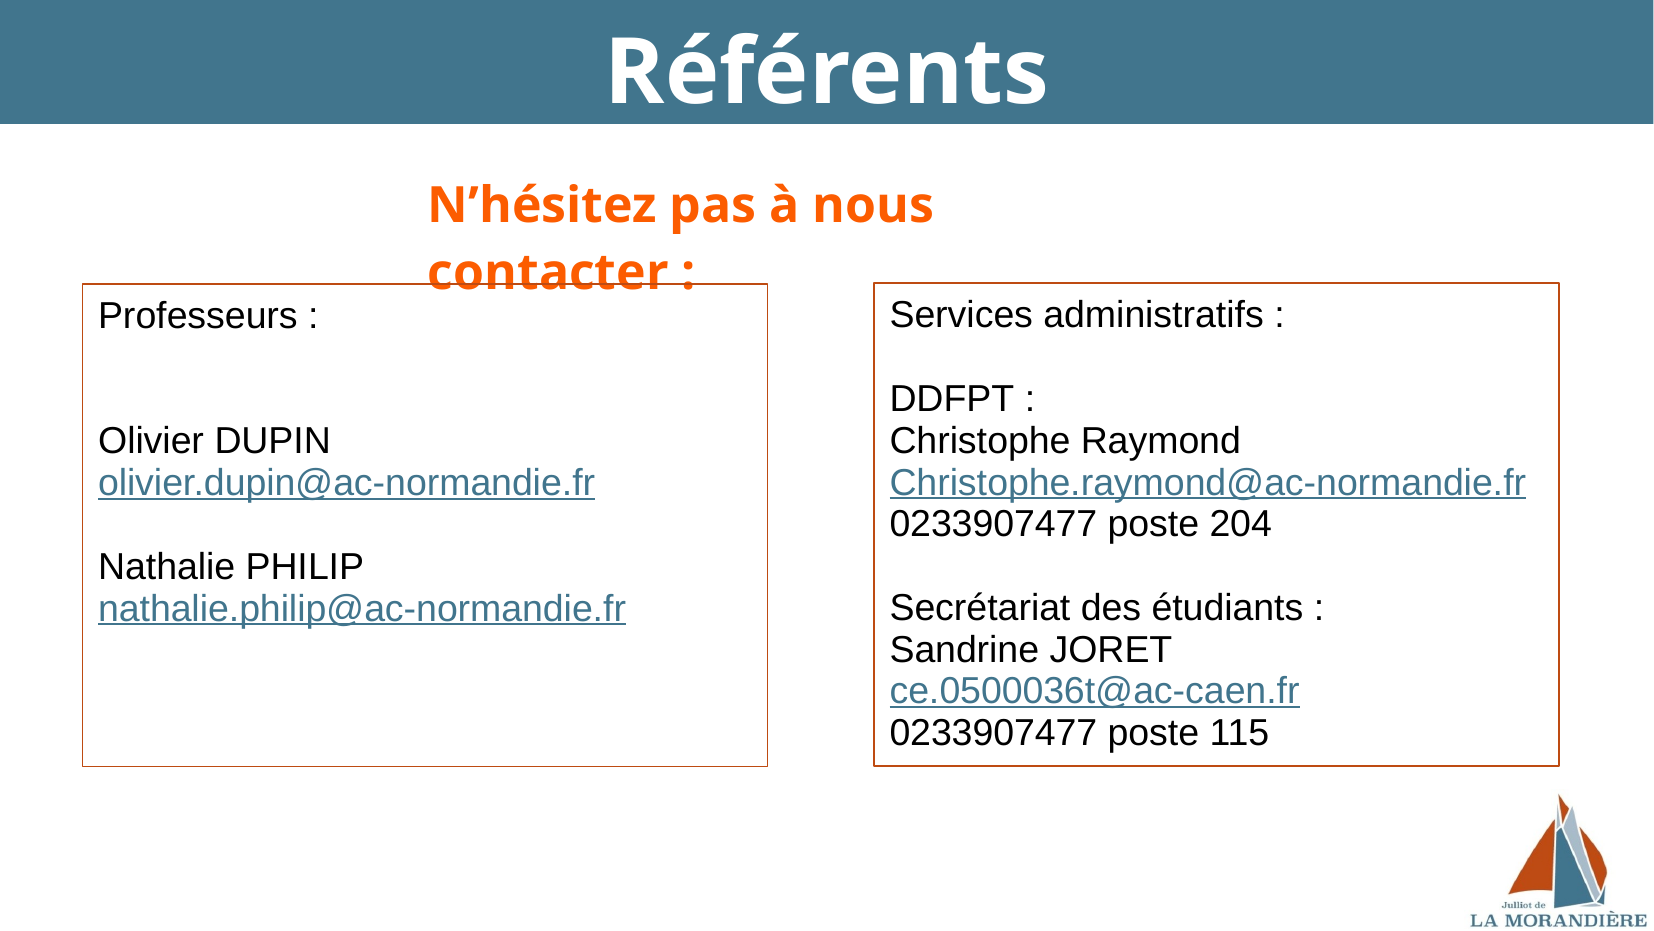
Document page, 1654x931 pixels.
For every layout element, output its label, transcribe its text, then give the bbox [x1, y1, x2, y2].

text_box Services administratifs : DDFPT : Christophe Raymond Christophe.raymond@ac-normandie.fr 0233907477 poste 204 Secrétariat des étudiants : Sandrine JORET ce.0500036t@ac-caen.fr 0233907477 poste 115 [873, 283, 1559, 766]
picture [1464, 789, 1650, 930]
title Référents [0, 0, 1654, 124]
text_box Professeurs : Olivier DUPIN olivier.dupin@ac-normandie.fr Nathalie PHILIP nathalie.philip@ac-normandie.fr [82, 284, 768, 767]
text_box N’hésitez pas à nous contacter : [413, 158, 1229, 265]
